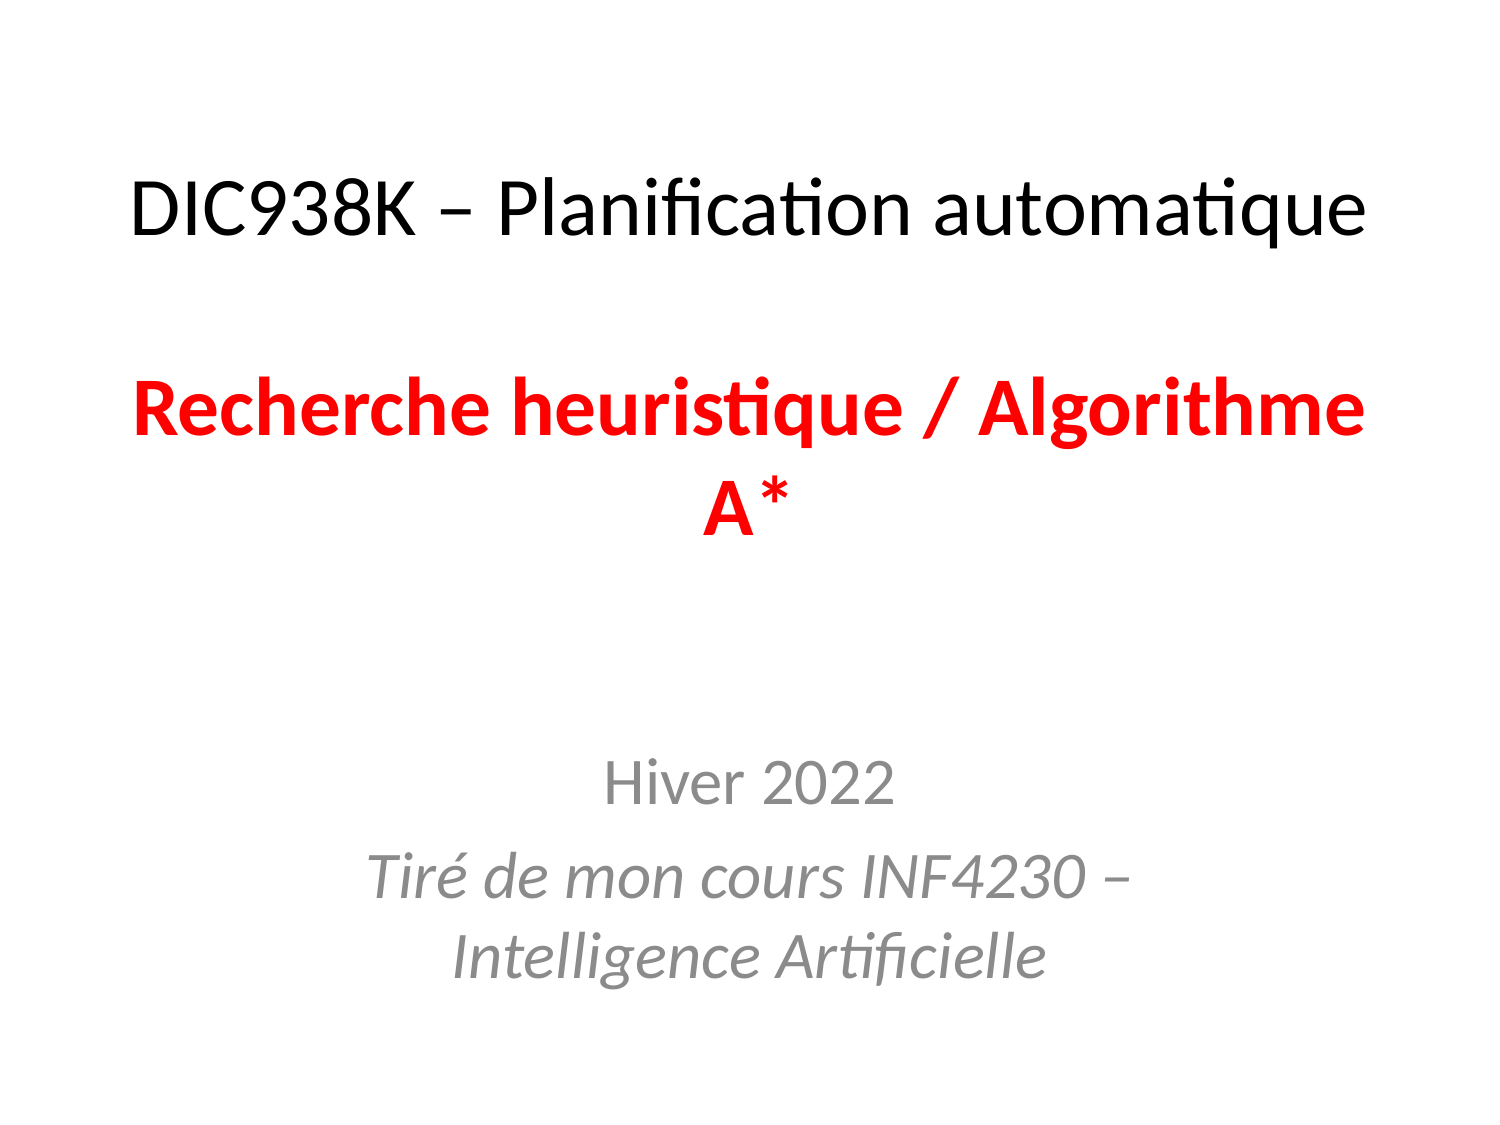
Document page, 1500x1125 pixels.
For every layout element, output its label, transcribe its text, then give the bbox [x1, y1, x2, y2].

subtitle Hiver 2022 Tiré de mon cours INF4230 – Intelligence Artificielle [225, 637, 1275, 925]
title DIC938K – Planification automatique Recherche heuristique / Algorithme A* [112, 113, 1388, 591]
